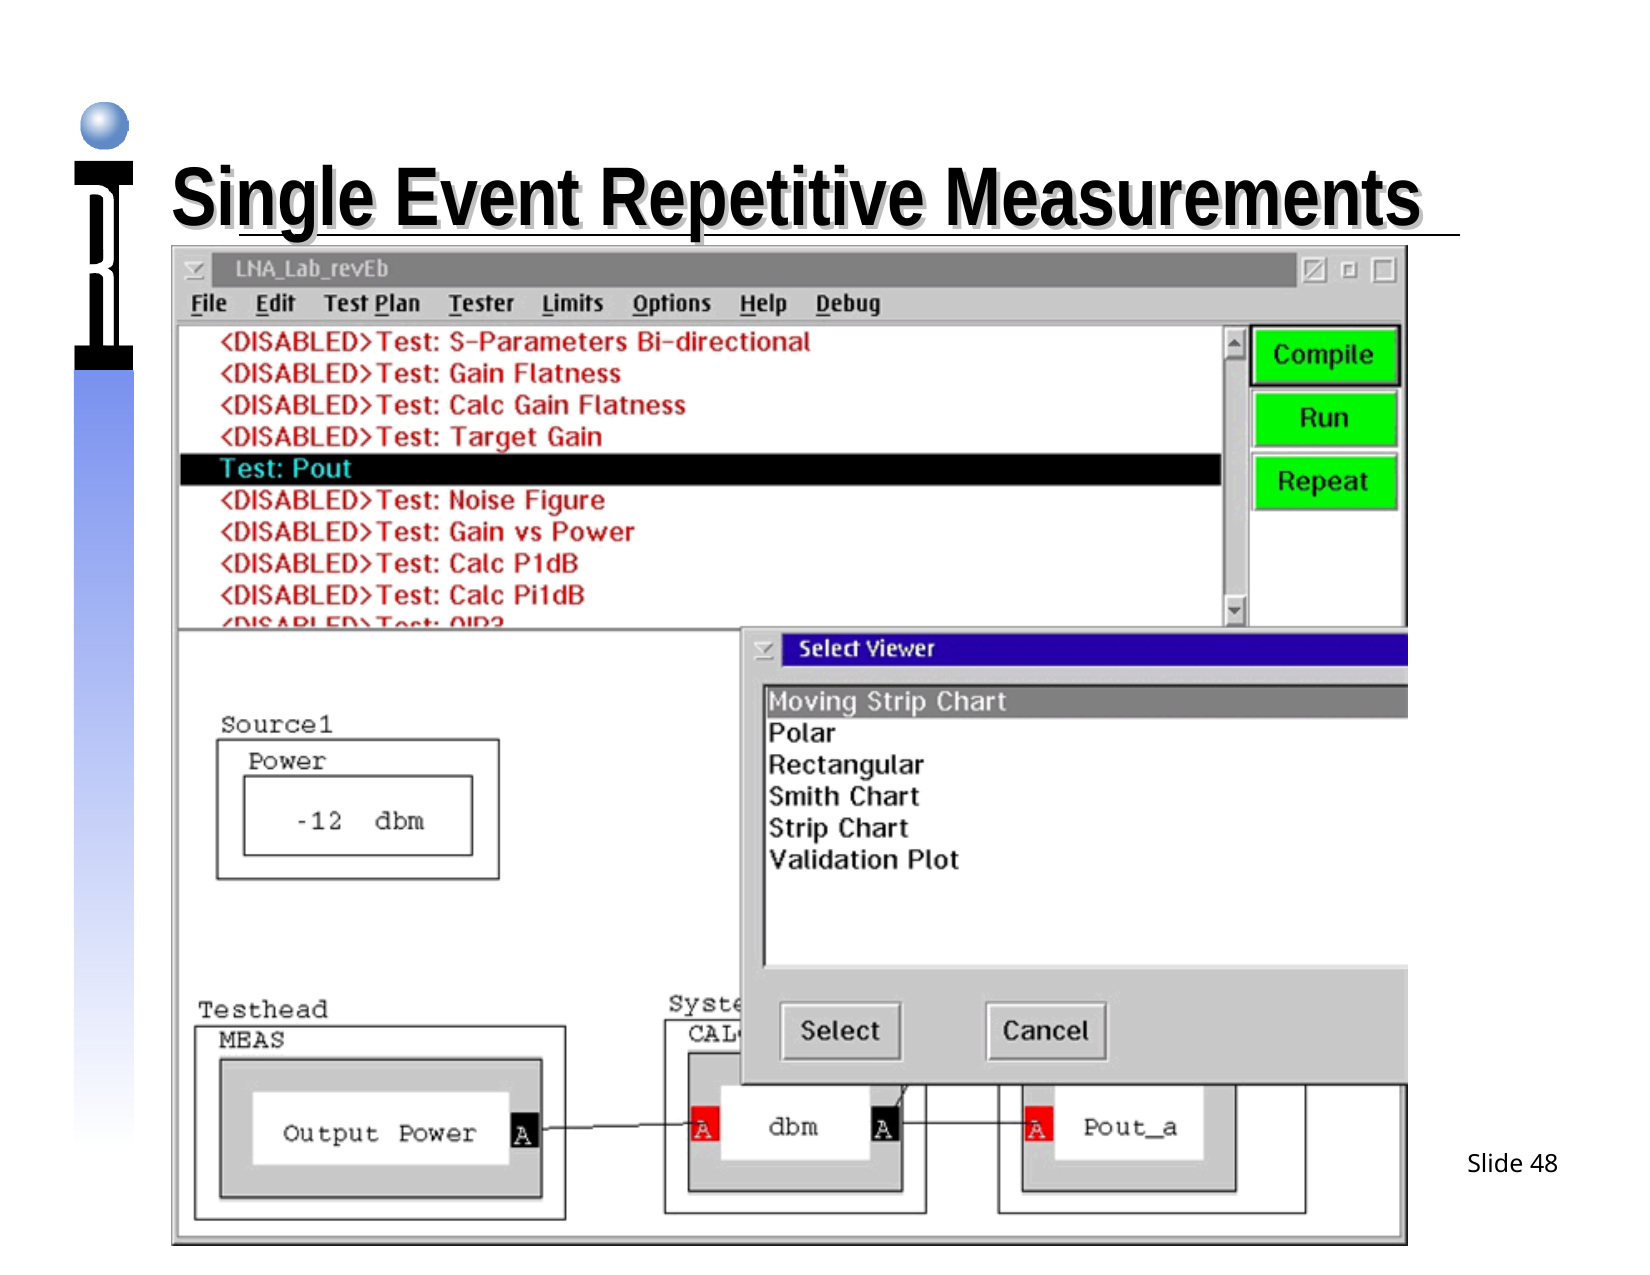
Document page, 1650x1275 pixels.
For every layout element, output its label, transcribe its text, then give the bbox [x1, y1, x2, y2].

picture [171, 245, 1408, 1246]
text_box Single Event Repetitive Measurements [171, 58, 1525, 243]
